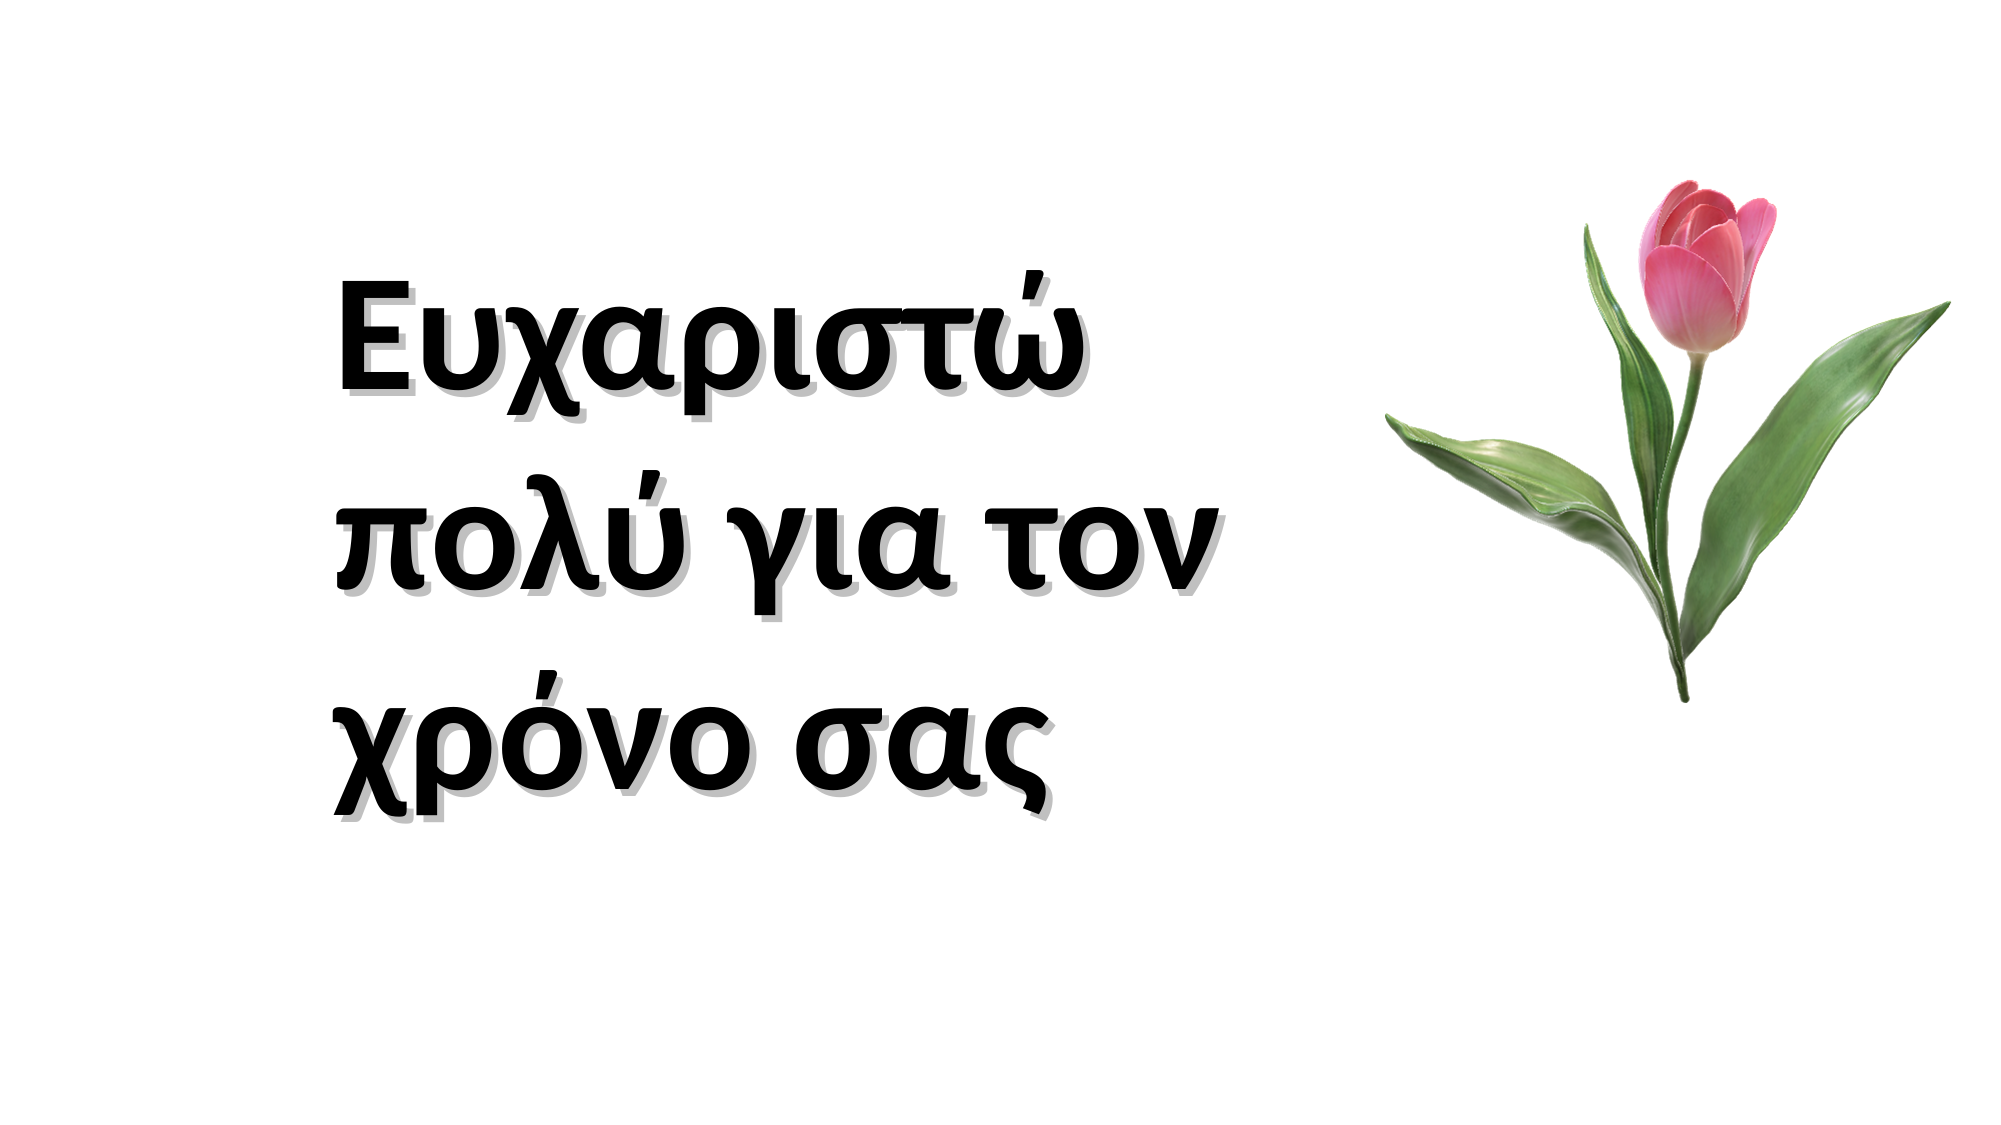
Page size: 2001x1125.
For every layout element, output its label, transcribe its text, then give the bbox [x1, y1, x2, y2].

picture [1309, 173, 1961, 753]
text_box Ευχαριστώ πολύ για τον χρόνο σας [318, 215, 1245, 837]
